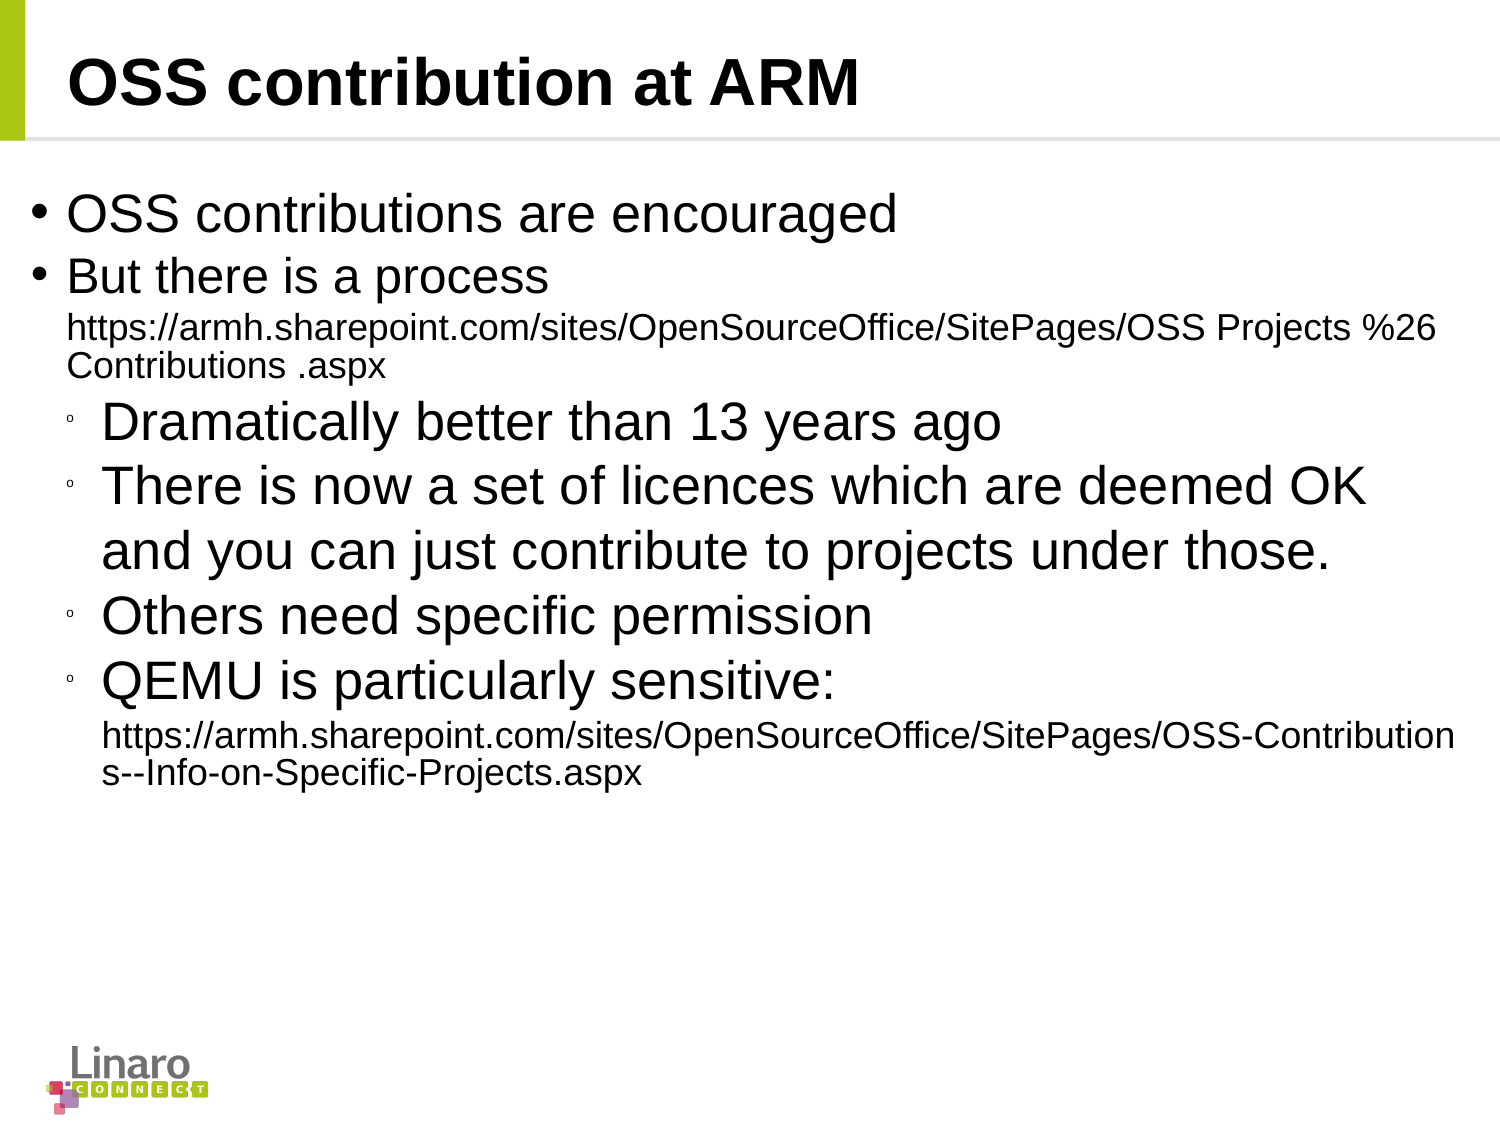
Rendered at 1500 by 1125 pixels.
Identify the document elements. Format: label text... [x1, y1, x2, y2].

picture [39, 1041, 216, 1119]
text_box OSS contribution at ARM [53, 23, 1465, 136]
text_box OSS contributions are encouraged But there is a process https://armh.sharepoint.com/sites/OpenSourceOffice/SitePages/OSS Projects %26 Contributions .aspx Dramatically better than 13 years ago There is now a set of licences which are deemed OK and you can just contribute to projects under those. Others need specific permission QEMU is particularly sensitive: https://armh.sharepoint.com/sites/OpenSourceOffice/SitePages/OSS-Contributions--Info-on-Specific-Projects.aspx [16, 163, 1482, 1038]
